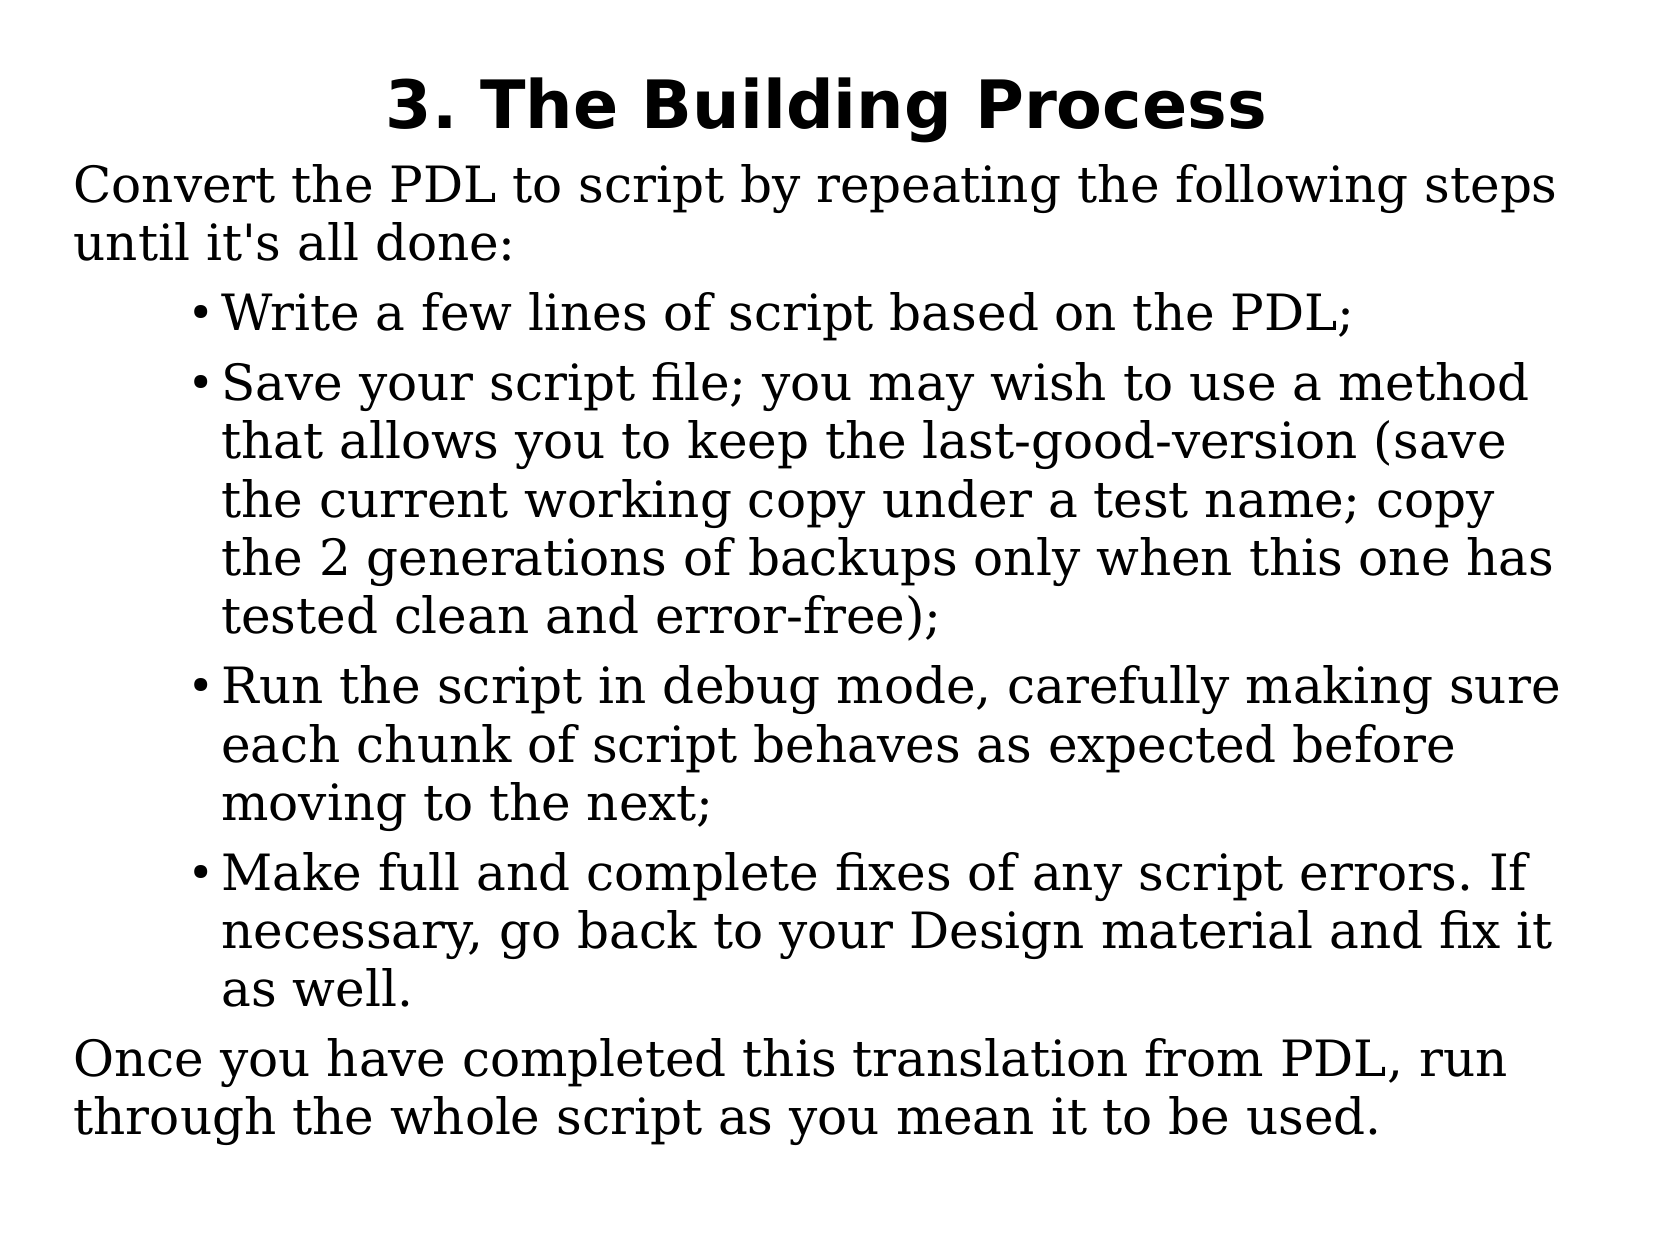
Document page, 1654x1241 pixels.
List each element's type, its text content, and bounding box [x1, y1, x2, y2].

text_box 3. The Building Process Convert the PDL to script by repeating the following steps until it's all done: Write a few lines of script based on the PDL; Save your script file; you may wish to use a method that allows you to keep the last-good-version (save the current working copy under a test name; copy the 2 generations of backups only when this one has tested clean and error-free); Run the script in debug mode, carefully making sure each chunk of script behaves as expected before moving to the next; Make full and complete fixes of any script errors. If necessary, go back to your Design material and fix it as well. Once you have completed this translation from PDL, run through the whole script as you mean it to be used. [59, 59, 1595, 1155]
